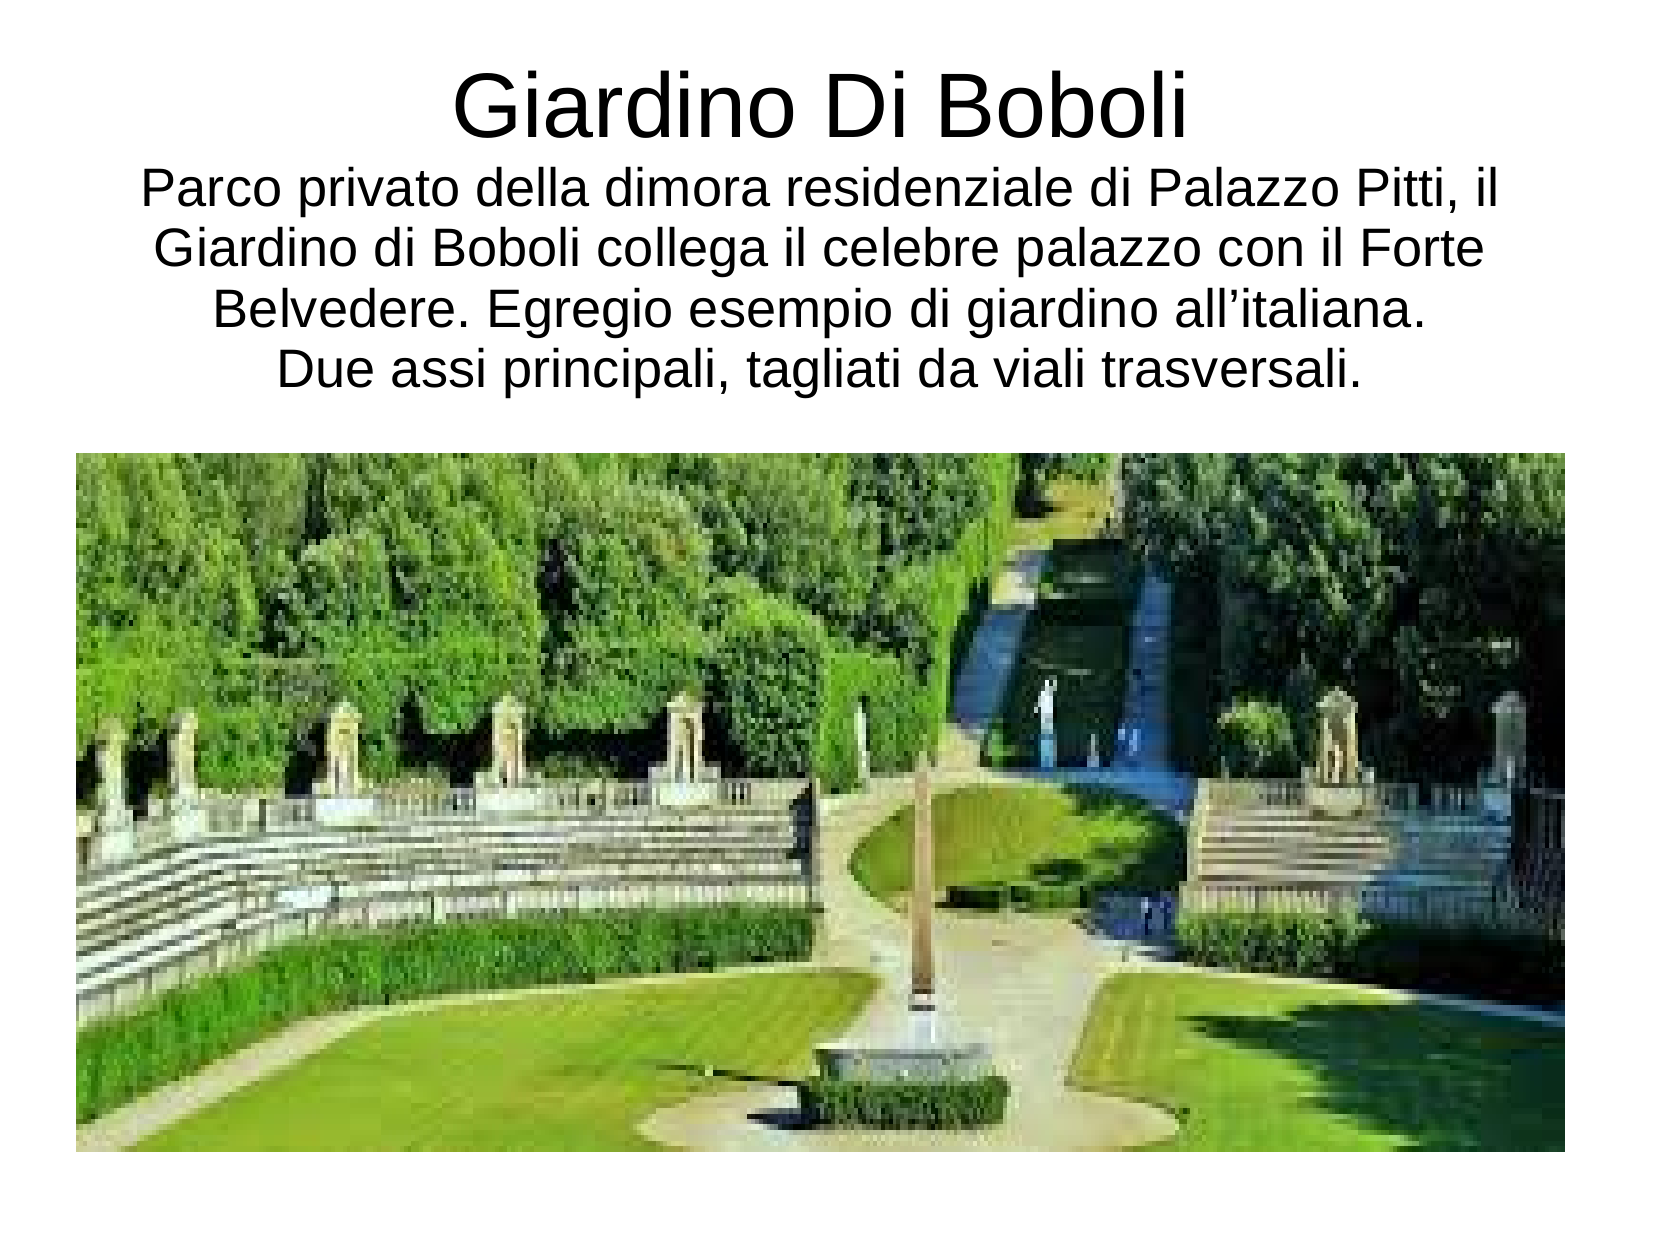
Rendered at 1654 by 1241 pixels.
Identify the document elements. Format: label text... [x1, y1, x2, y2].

title Giardino Di Boboli Parco privato della dimora residenziale di Palazzo Pitti, il Giardino di Boboli collega il celebre palazzo con il Forte Belvedere. Egregio esempio di giardino all’italiana. Due assi principali, tagliati da viali trasversali. [76, 54, 1565, 502]
picture [76, 502, 1565, 1152]
